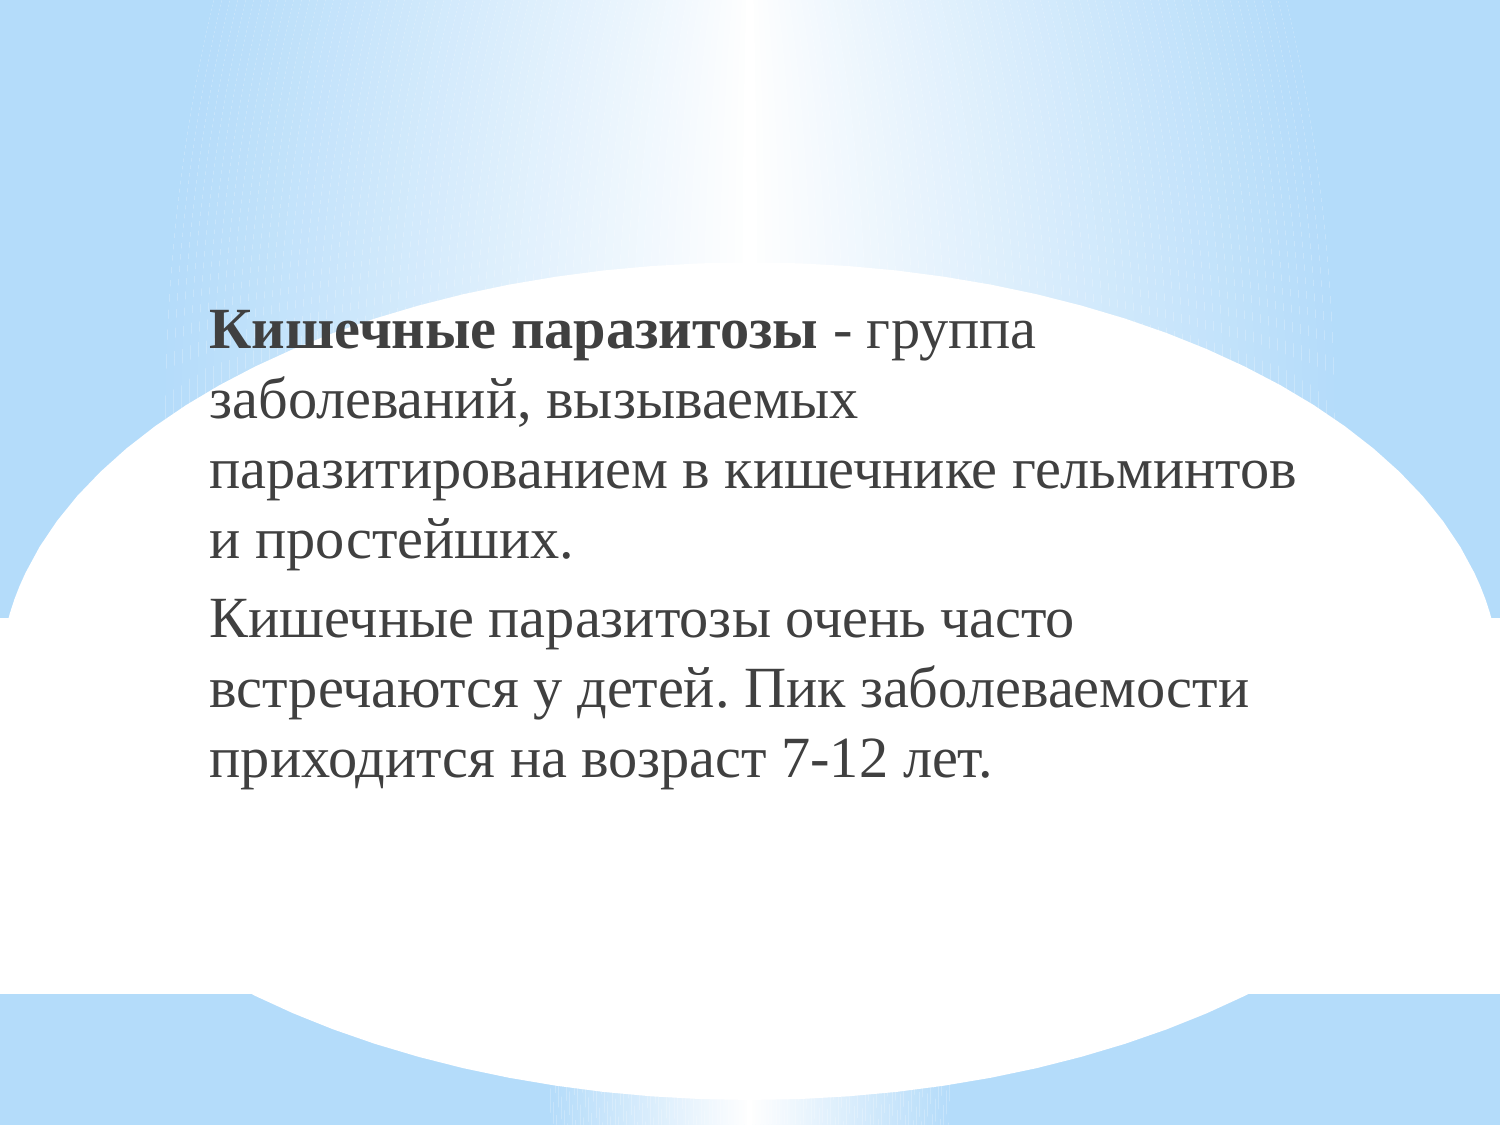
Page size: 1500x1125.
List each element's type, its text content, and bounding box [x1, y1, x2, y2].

list Кишечные паразитозы - группа заболеваний, вызываемых паразитированием в кишечнике гельминтов и простейших. Кишечные паразитозы очень часто встречаются у детей. Пик заболеваемости приходится на возраст 7-12 лет. [187, 120, 1329, 953]
